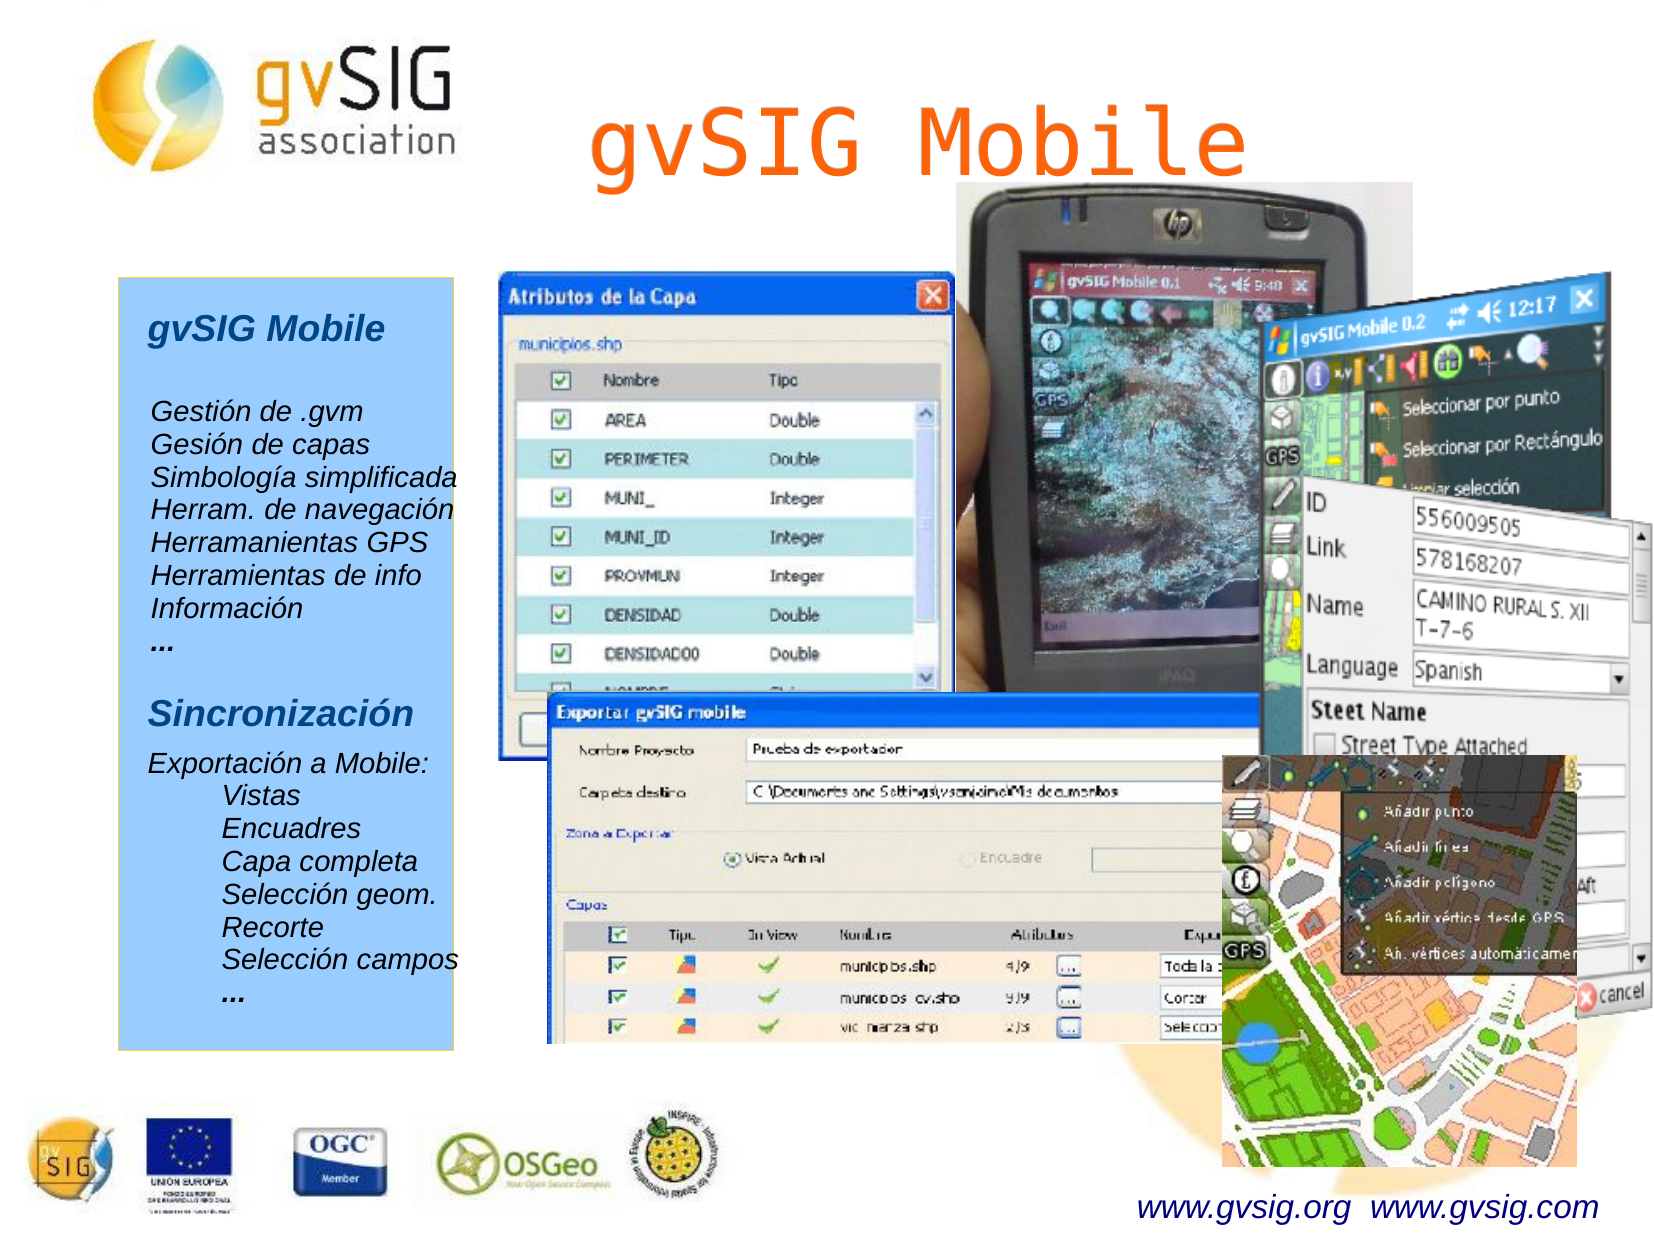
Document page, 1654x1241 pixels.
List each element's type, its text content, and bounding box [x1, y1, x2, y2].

picture [0, 0, 1654, 1217]
picture [1575, 1202, 1584, 1217]
picture [1453, 1202, 1463, 1216]
picture [1220, 1202, 1230, 1216]
picture [1167, 1205, 1174, 1217]
picture [1279, 1202, 1289, 1216]
text_box gvSIG Mobile [213, 82, 1625, 205]
text_box Gestión de .gvm Gesión de capas Simbología simplificada Herram. de navegación Herramanientas GPS Herramientas de info Información ... [135, 387, 479, 739]
picture [1307, 1202, 1317, 1216]
picture [1388, 1203, 1396, 1217]
text_box Exportación a Mobile: Vistas Encuadres Capa completa Selección geom. Recorte Selección campos ... [132, 739, 482, 1057]
picture [1191, 1205, 1198, 1217]
picture [1154, 1201, 1163, 1217]
text_box [118, 277, 454, 1051]
picture [1411, 1201, 1420, 1217]
text_box gvSIG Mobile [132, 300, 435, 403]
picture [1512, 1202, 1522, 1216]
picture [1424, 1205, 1431, 1217]
picture [1557, 1202, 1567, 1216]
picture [1336, 1202, 1346, 1216]
text_box Sincronización [132, 684, 435, 739]
picture [1143, 1205, 1150, 1217]
picture [1178, 1201, 1187, 1217]
picture [1400, 1205, 1407, 1217]
picture [1585, 1202, 1594, 1217]
picture [1377, 1205, 1384, 1217]
